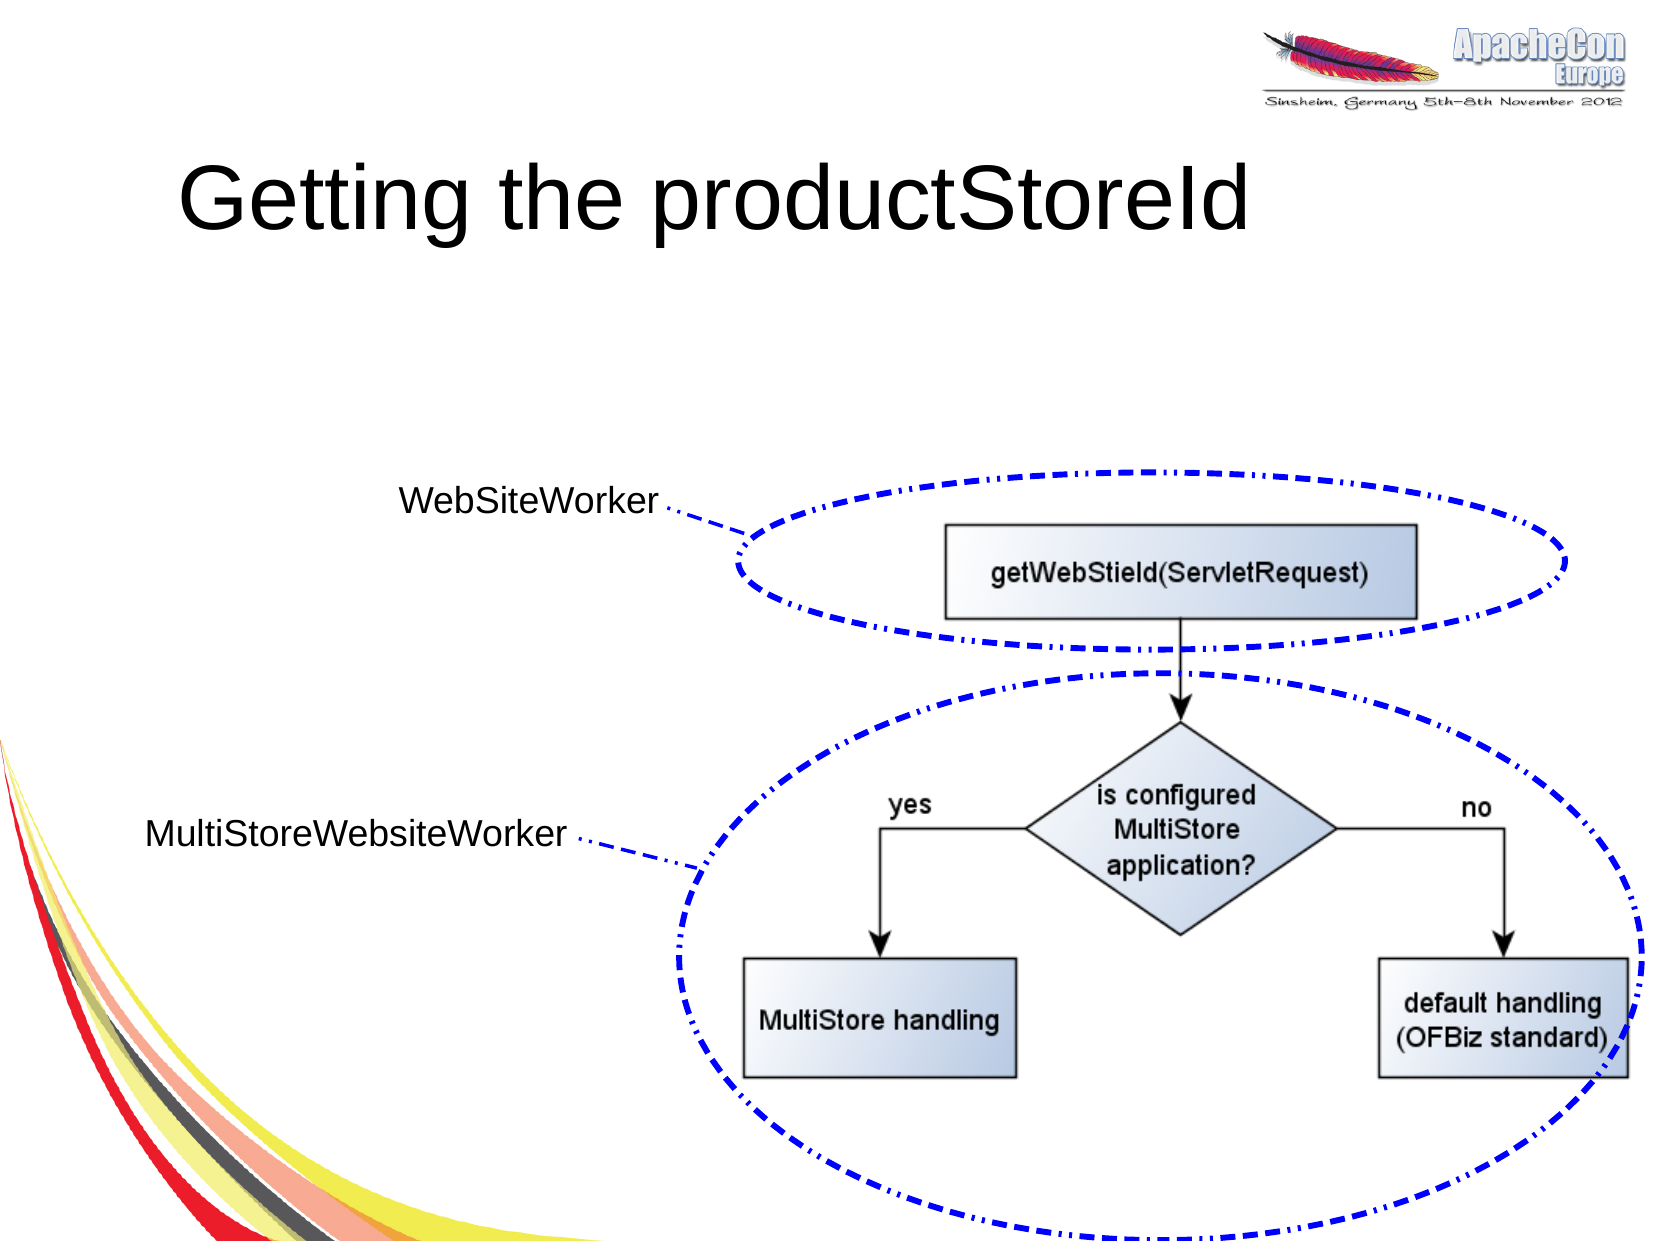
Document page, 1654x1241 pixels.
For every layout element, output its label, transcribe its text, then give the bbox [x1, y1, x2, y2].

text_box MultiStoreWebsiteWorker [129, 805, 662, 863]
title Getting the productStoreId [177, 141, 1536, 254]
picture [0, 0, 1654, 1241]
text_box WebSiteWorker [383, 472, 680, 530]
